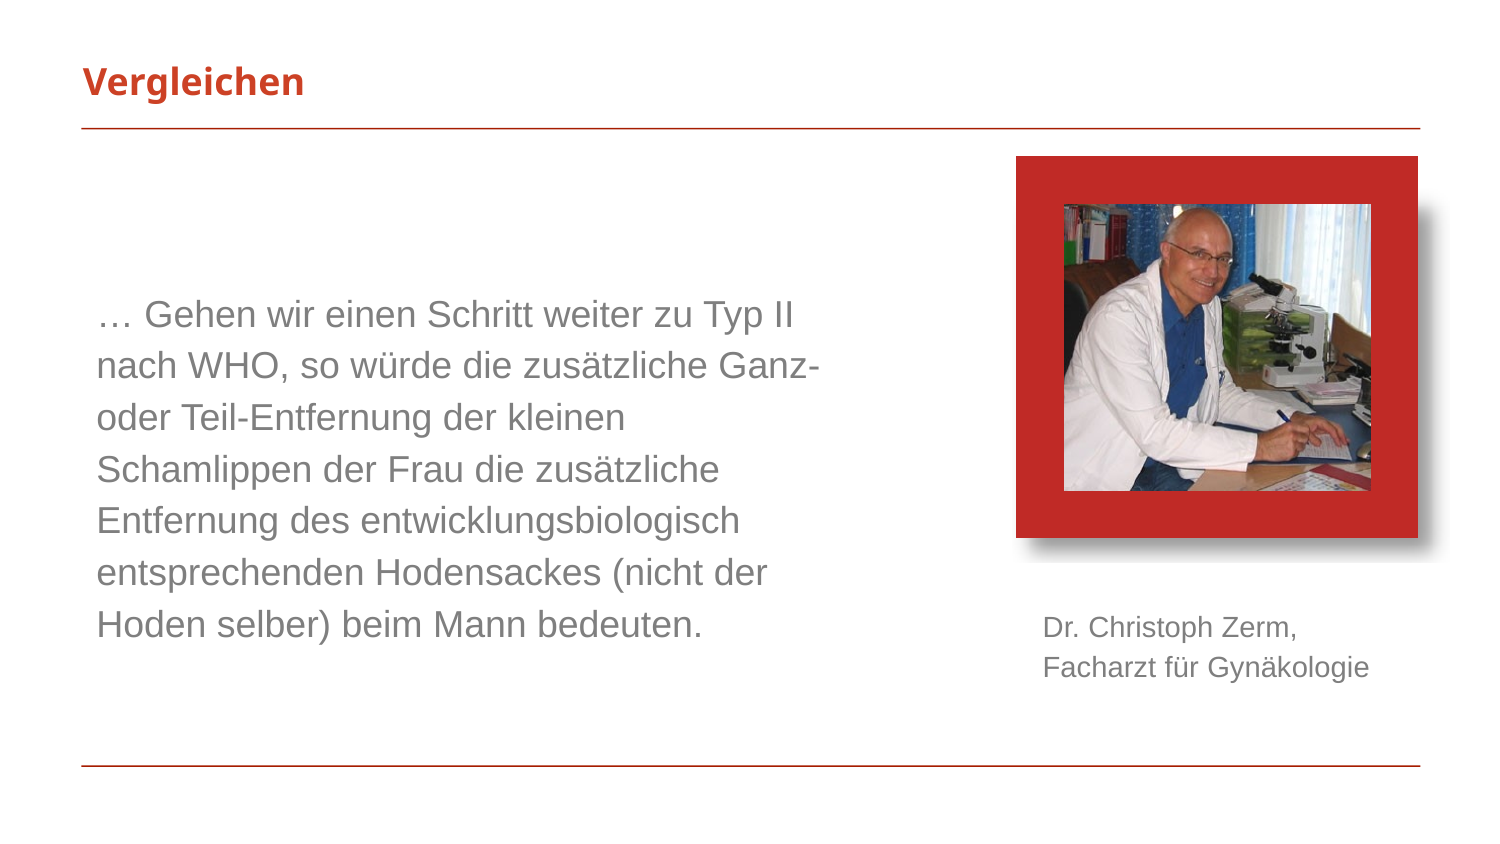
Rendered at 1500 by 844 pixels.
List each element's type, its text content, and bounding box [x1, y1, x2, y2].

text_box Dr. Christoph Zerm, Facharzt für Gynäkologie [1027, 588, 1395, 719]
picture [1012, 153, 1450, 564]
text_box Vergleichen [67, 43, 1078, 117]
text_box … Gehen wir einen Schritt weiter zu Typ II nach WHO, so würde die zusätzliche Ganz- oder Teil-Entfernung der kleinen Schamlippen der Frau die zusätzliche Entfernung des entwicklungsbiologisch entsprechenden Hodensackes (nicht der Hoden selber) beim Mann bedeuten. [81, 171, 846, 759]
